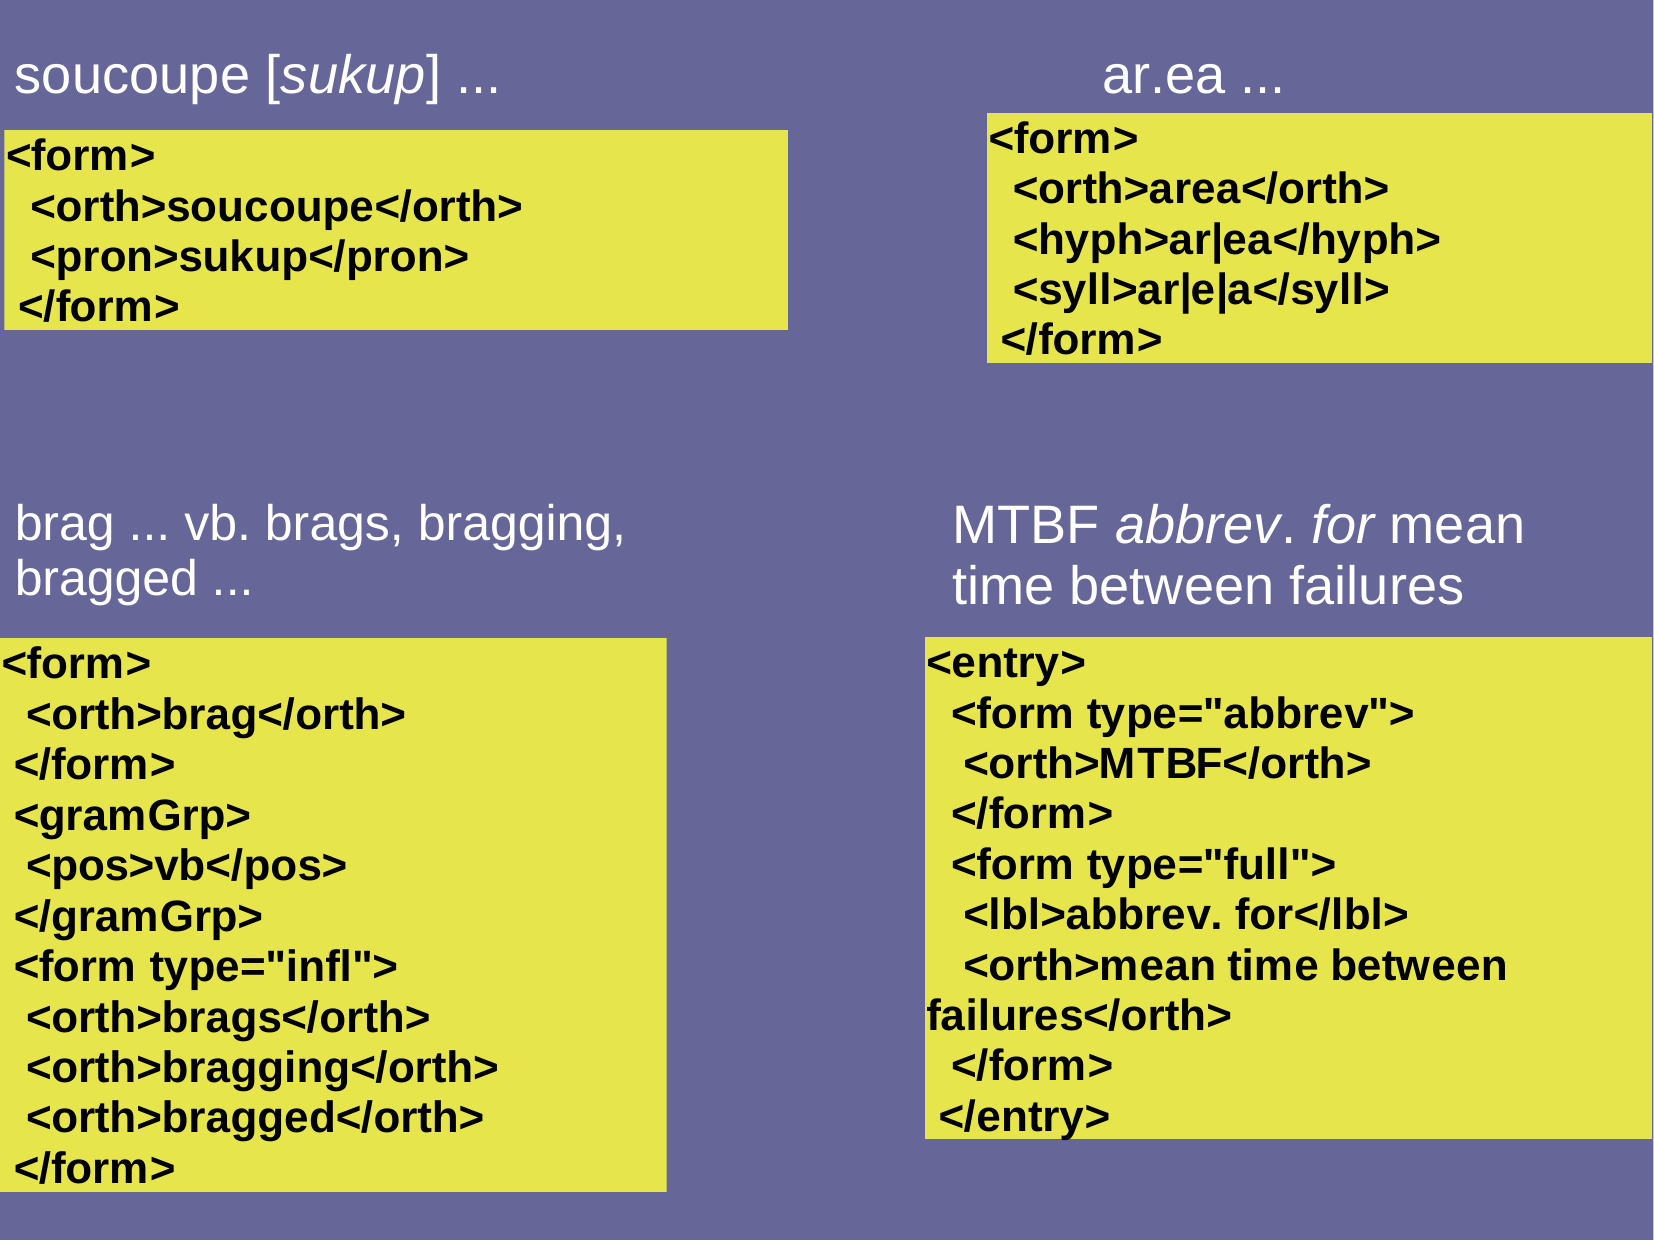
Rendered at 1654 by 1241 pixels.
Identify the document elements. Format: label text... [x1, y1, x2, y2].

chart [986, 112, 1654, 487]
chart [924, 636, 1654, 1201]
chart [4, 129, 788, 398]
text_box ar.ea ... [1087, 37, 1463, 113]
chart [0, 637, 667, 1230]
text_box soucoupe [sukup] ... [0, 37, 531, 113]
text_box brag ... vb. brags, bragging, bragged ... [0, 487, 826, 634]
text_box MTBF abbrev. for mean time between failures [937, 487, 1654, 636]
